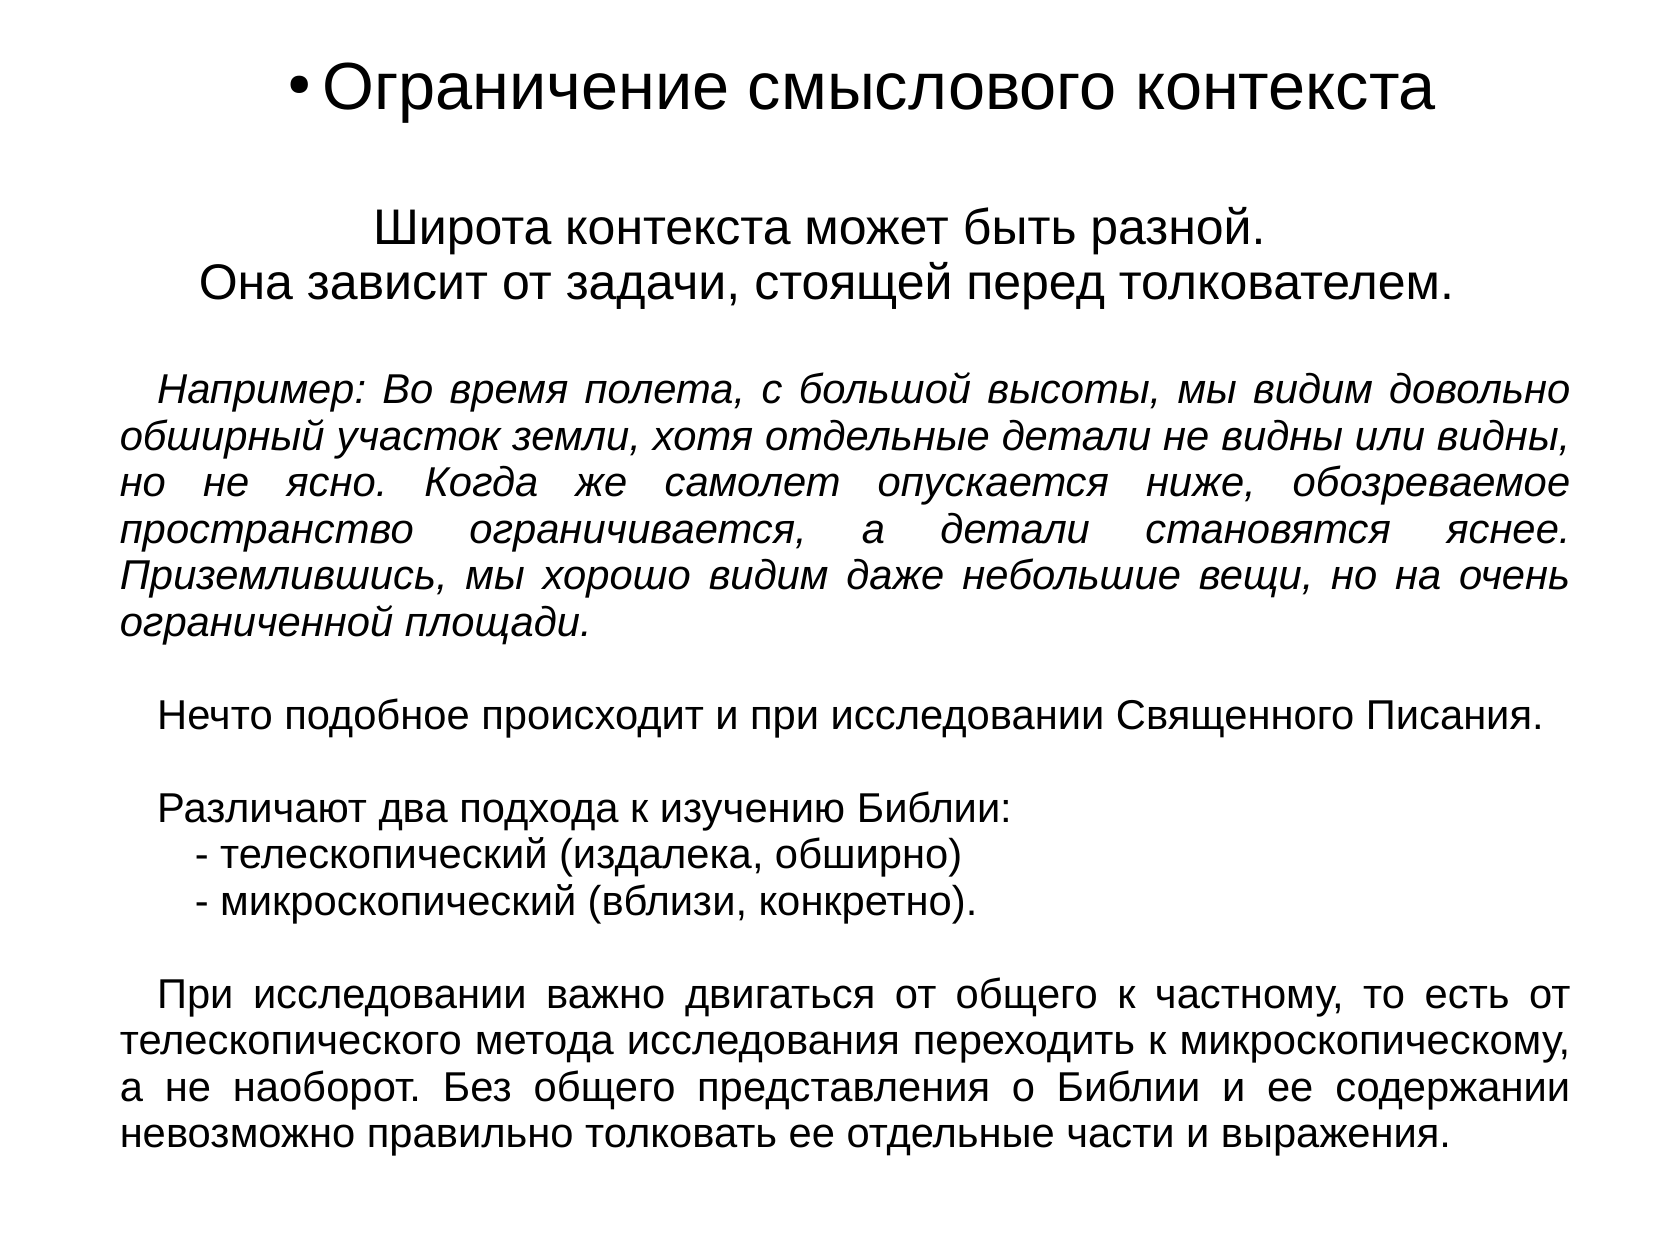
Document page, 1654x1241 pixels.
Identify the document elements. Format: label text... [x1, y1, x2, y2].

subtitle Ограничение смыслового контекста Широта контекста может быть разной. Она зависит от задачи, стоящей перед толкователем. Например: Во время полета, с большой высоты, мы видим довольно обширный участок земли, хотя отдельные детали не видны или видны, но не ясно. Когда же самолет опускается ниже, обозреваемое пространство ограничивается, а детали становятся яснее. Приземлившись, мы хорошо видим даже небольшие вещи, но на очень ограниченной площади. Нечто подобное происходит и при исследовании Священного Писания. Различают два подхода к изучению Библии: - телескопический (издалека, обширно) - микроскопический (вблизи, конкретно). При исследовании важно двигаться от общего к частному, то есть от телескопического метода исследования переходить к микроскопическому, а не наоборот. Без общего представления о Библии и ее содержании невозможно правильно толковать ее отдельные части и выражения. [82, 49, 1571, 1160]
